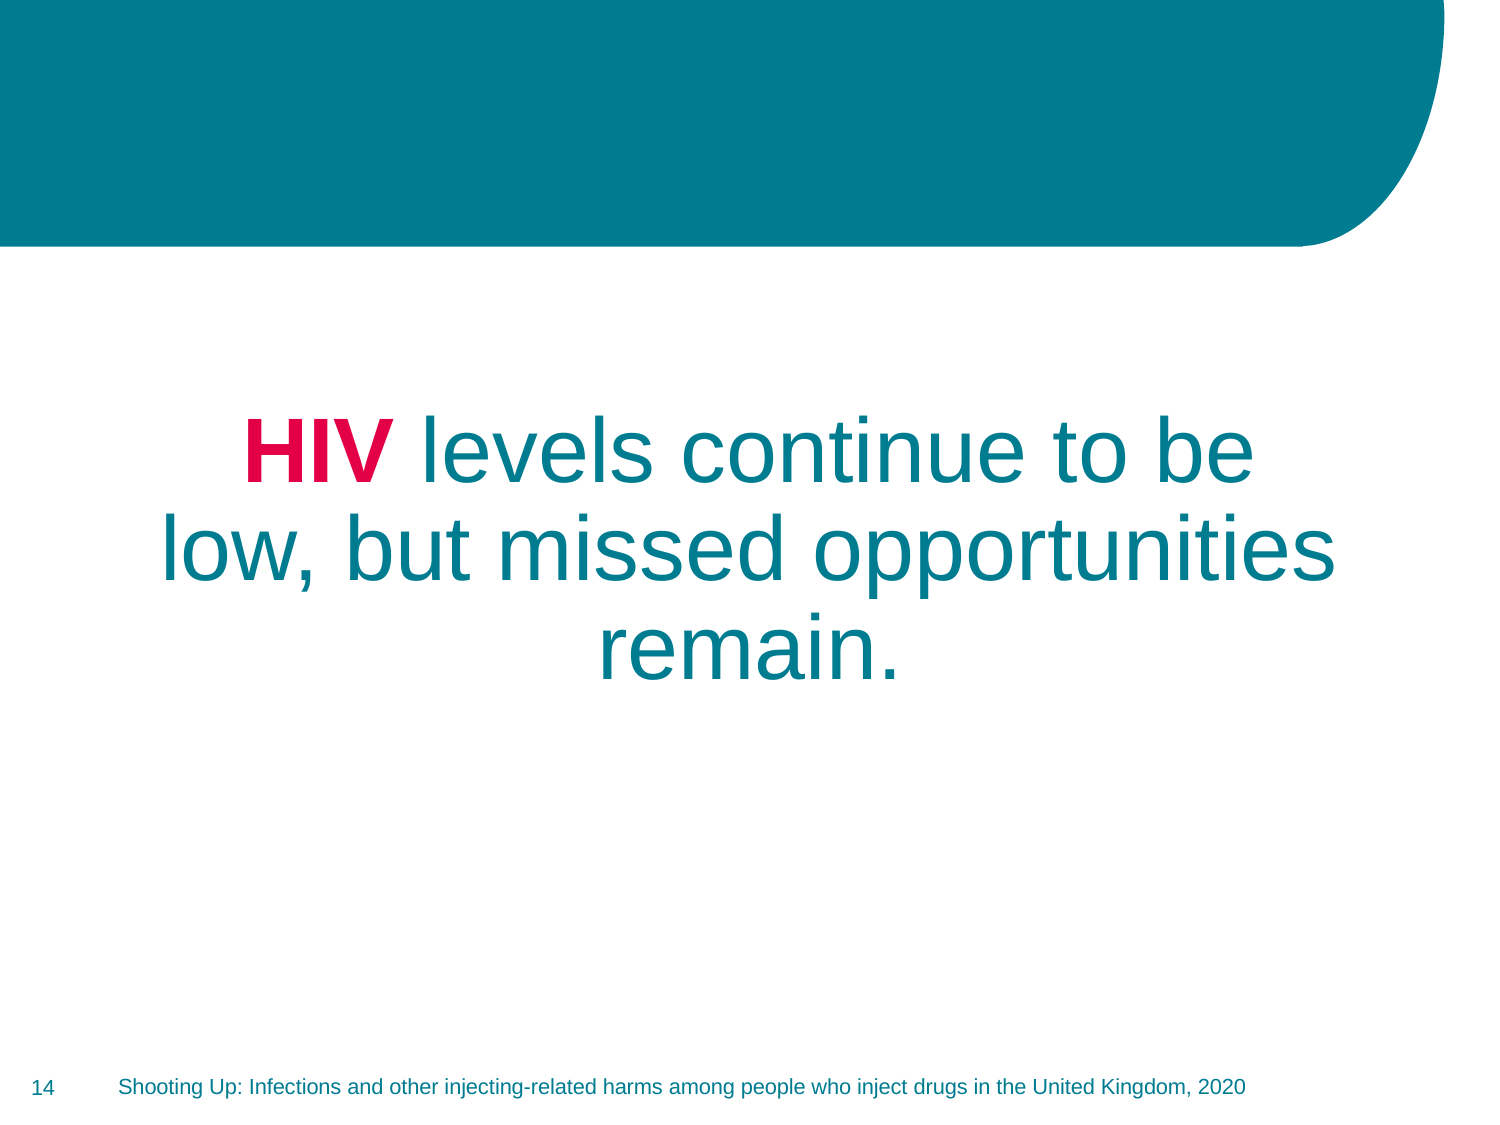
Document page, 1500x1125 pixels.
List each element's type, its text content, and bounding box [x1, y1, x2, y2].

title HIV levels continue to be low, but missed opportunities remain. [144, 395, 1356, 730]
text_box [16, 1056, 90, 1117]
text_box Shooting Up: Infections and other injecting-related harms among people who inject drugs in the United Kingdom, 2020 [103, 1056, 1335, 1116]
